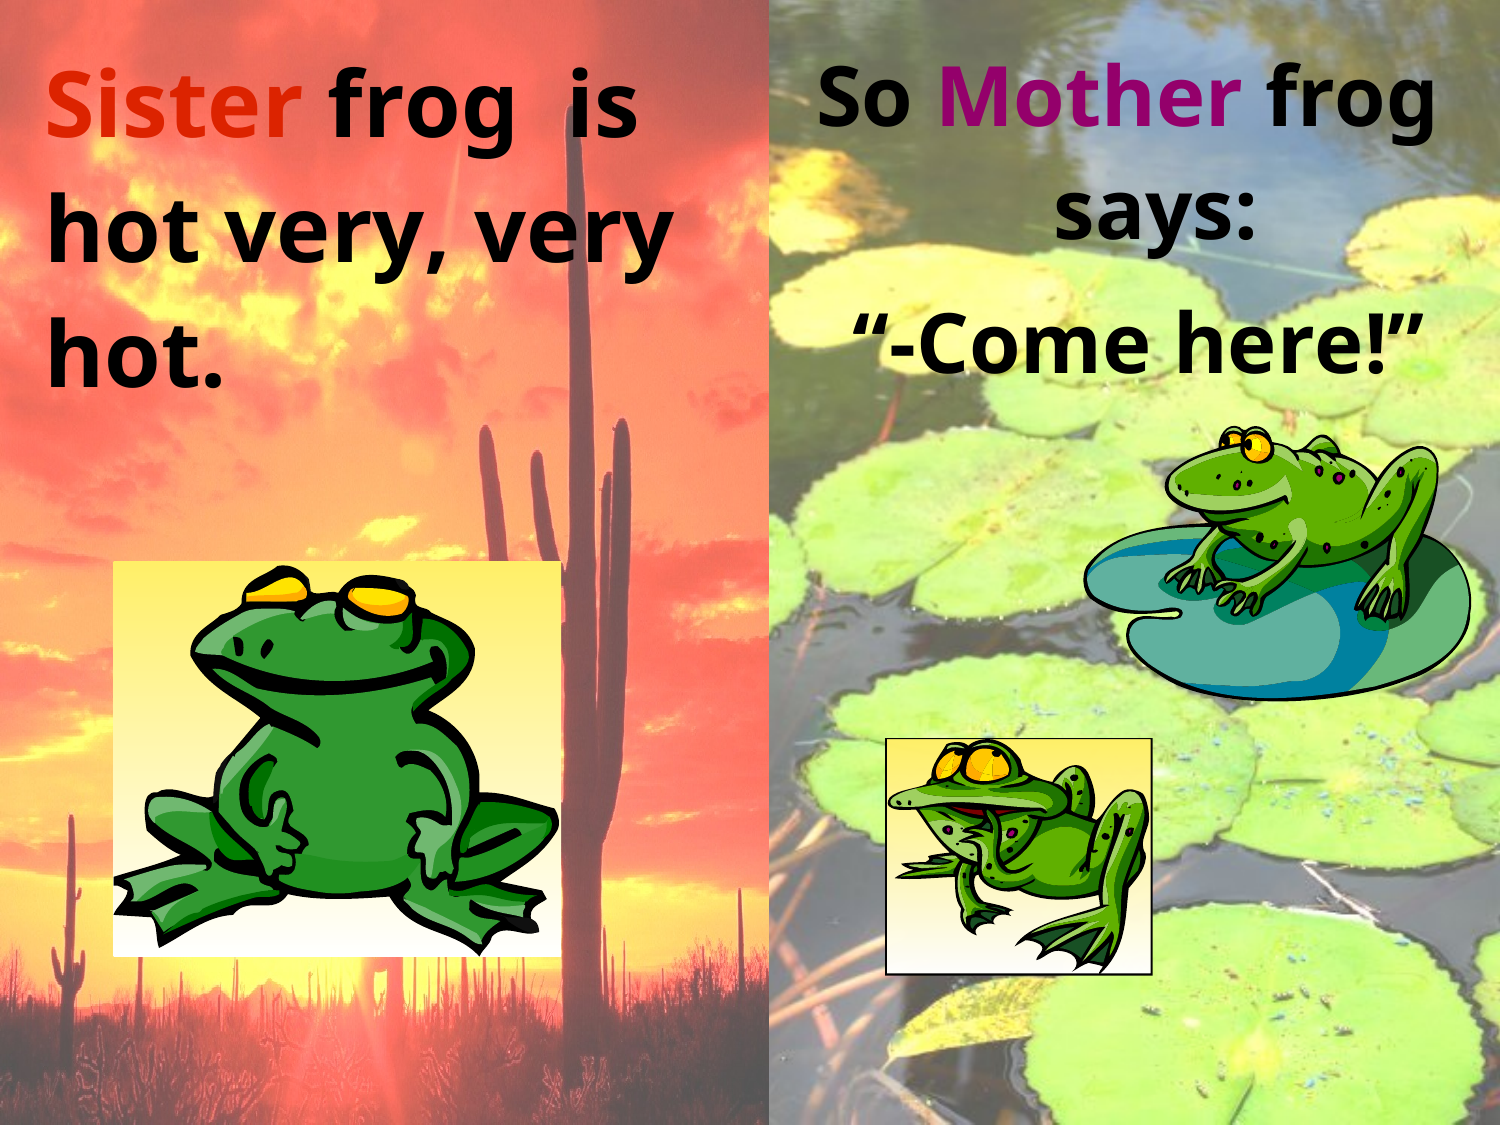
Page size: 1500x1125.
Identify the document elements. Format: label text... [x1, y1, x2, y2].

picture [0, 0, 1500, 1125]
list So Mother frog says: “-Come here!” [767, 29, 1488, 414]
title Sister frog is hot very, very hot. [29, 23, 739, 423]
